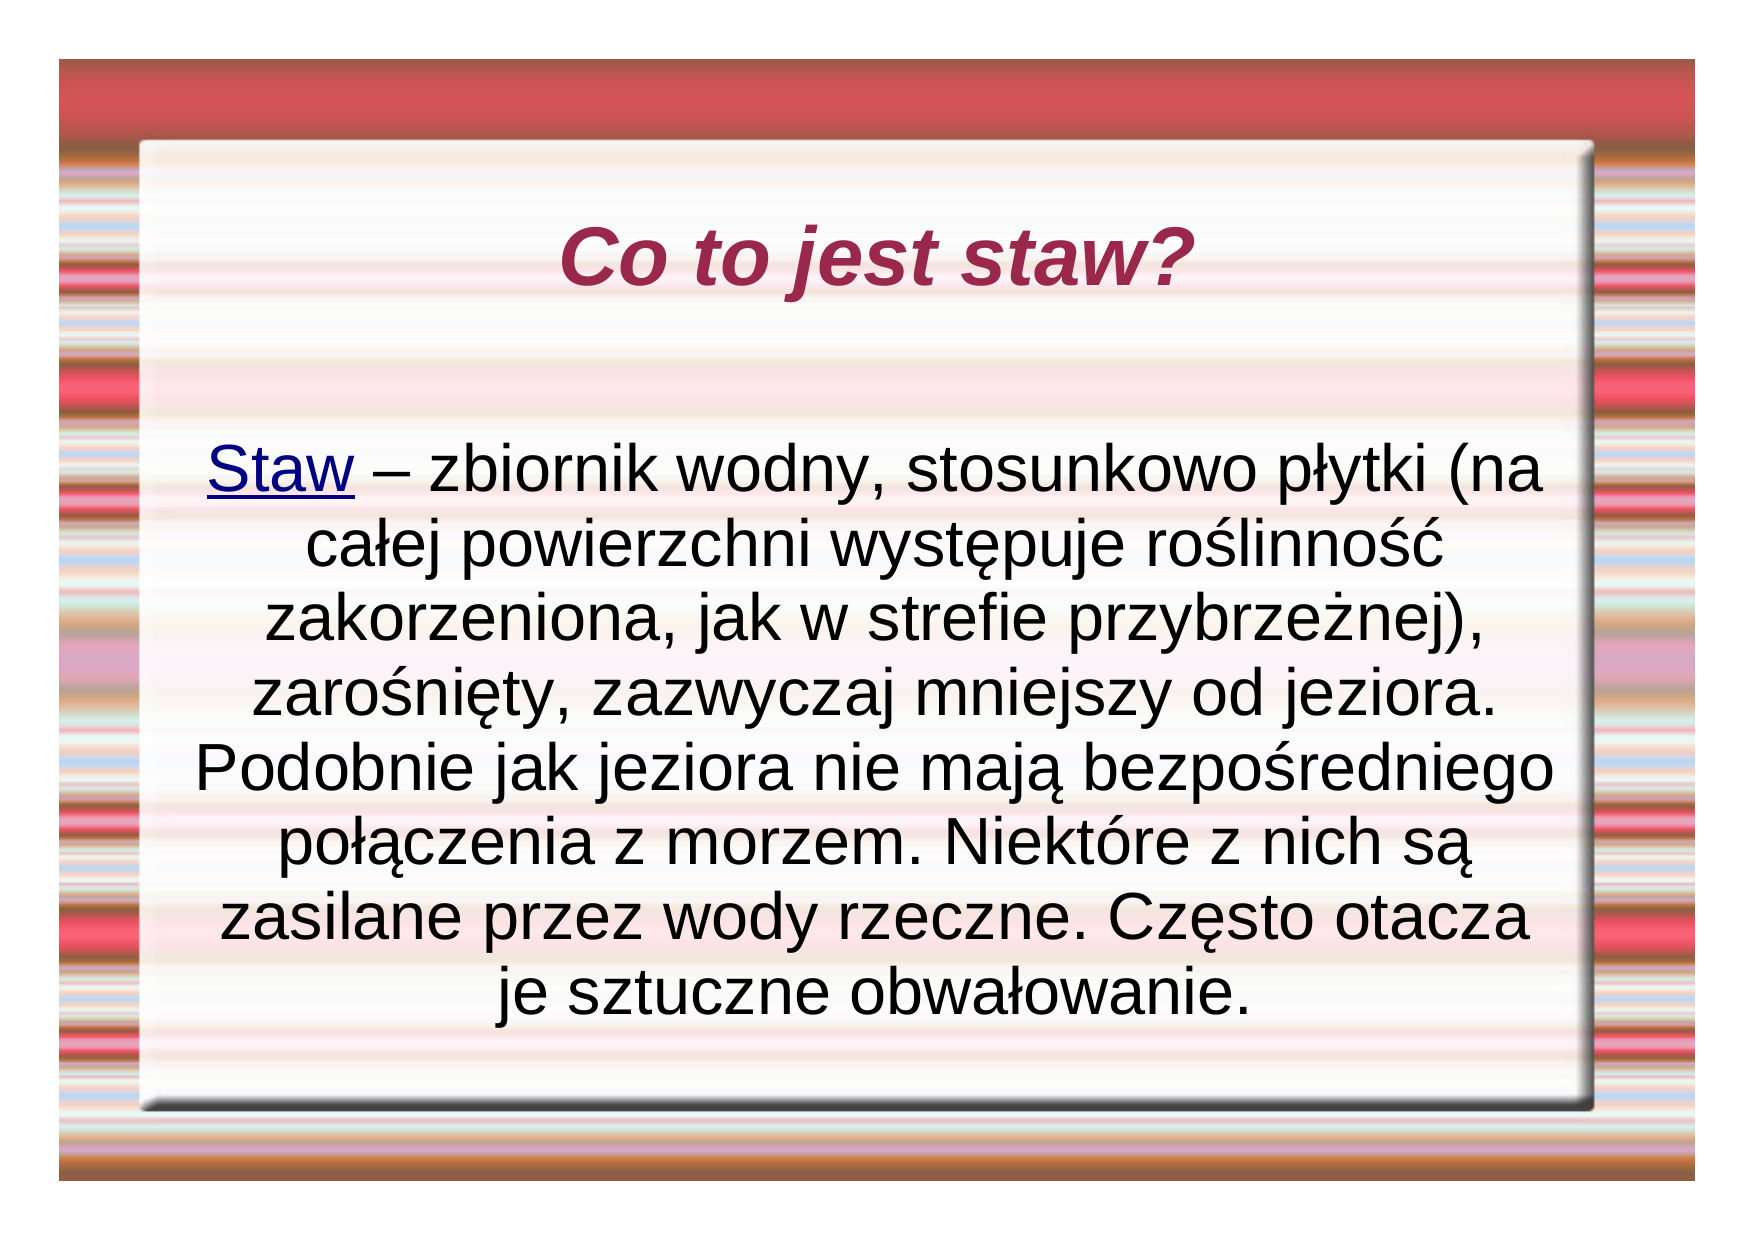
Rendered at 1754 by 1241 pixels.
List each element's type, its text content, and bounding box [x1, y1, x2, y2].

subtitle Staw – zbiornik wodny, stosunkowo płytki (na całej powierzchni występuje roślinność zakorzeniona, jak w strefie przybrzeżnej), zarośnięty, zazwyczaj mniejszy od jeziora. Podobnie jak jeziora nie mają bezpośredniego połączenia z morzem. Niektóre z nich są zasilane przez wody rzeczne. Często otacza je sztuczne obwałowanie. [192, 376, 1559, 1084]
picture [59, 59, 1695, 1181]
title Co to jest staw? [179, 162, 1577, 351]
